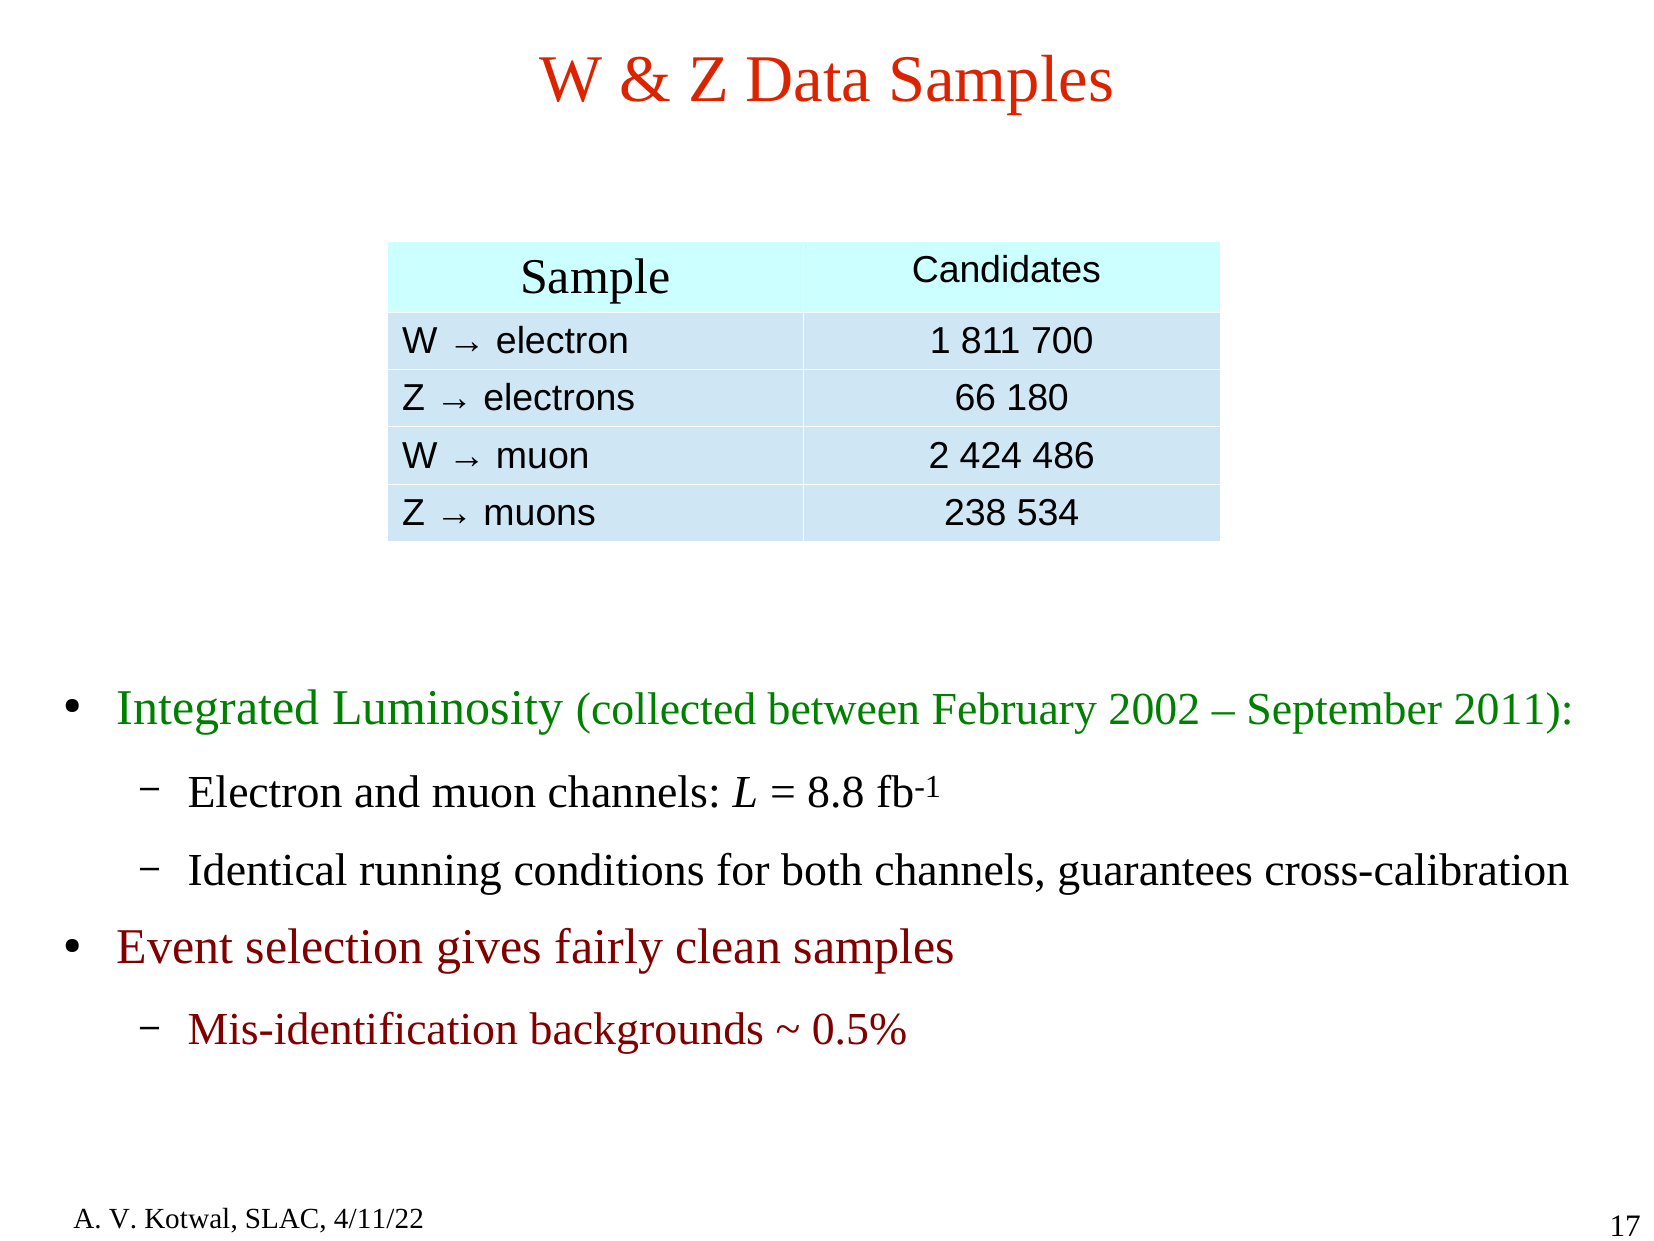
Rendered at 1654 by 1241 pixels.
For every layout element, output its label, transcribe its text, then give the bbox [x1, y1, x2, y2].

table_cell W → muon [388, 427, 803, 484]
table_cell 238 534 [804, 485, 1220, 541]
table_cell W → electron [388, 313, 803, 369]
table_cell 66 180 [804, 370, 1220, 426]
list Integrated Luminosity (collected between February 2002 – September 2011): Electron and muon channels: L = 8.8 fb-1 Identical running conditions for both channels, guarantees cross-calibration Event selection gives fairly clean samples Mis-identification backgrounds ~ 0.5% [45, 680, 1619, 1241]
table_cell Z → muons [388, 485, 803, 541]
table_header Sample [388, 242, 803, 312]
table_cell Z → electrons [388, 370, 803, 426]
title W & Z Data Samples [121, 26, 1534, 133]
table_header Candidates [804, 242, 1220, 312]
table_cell 1 811 700 [804, 313, 1220, 369]
table_cell 2 424 486 [804, 427, 1220, 484]
